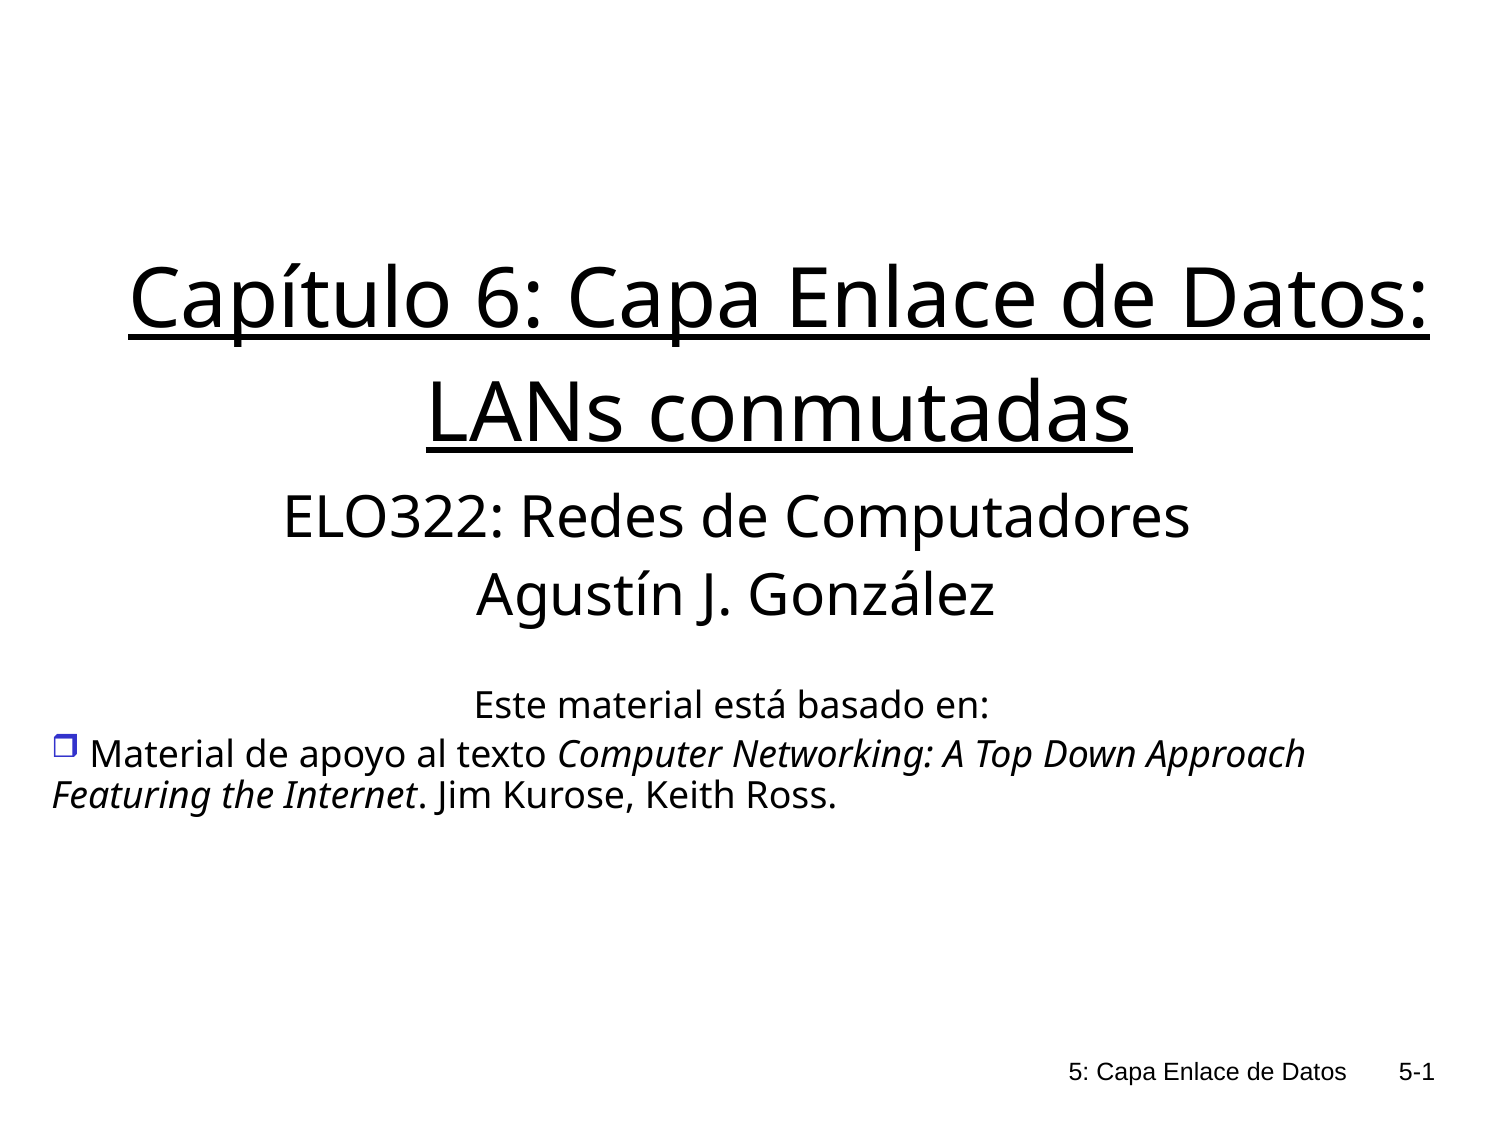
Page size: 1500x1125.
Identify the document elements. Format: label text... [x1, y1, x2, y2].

text_box ELO322: Redes de Computadores Agustín J. González Este material está basado en: Material de apoyo al texto Computer Networking: A Top Down Approach Featuring the Internet. Jim Kurose, Keith Ross. [36, 479, 1437, 1038]
title Capítulo 6: Capa Enlace de Datos: LANs conmutadas [85, 231, 1474, 473]
